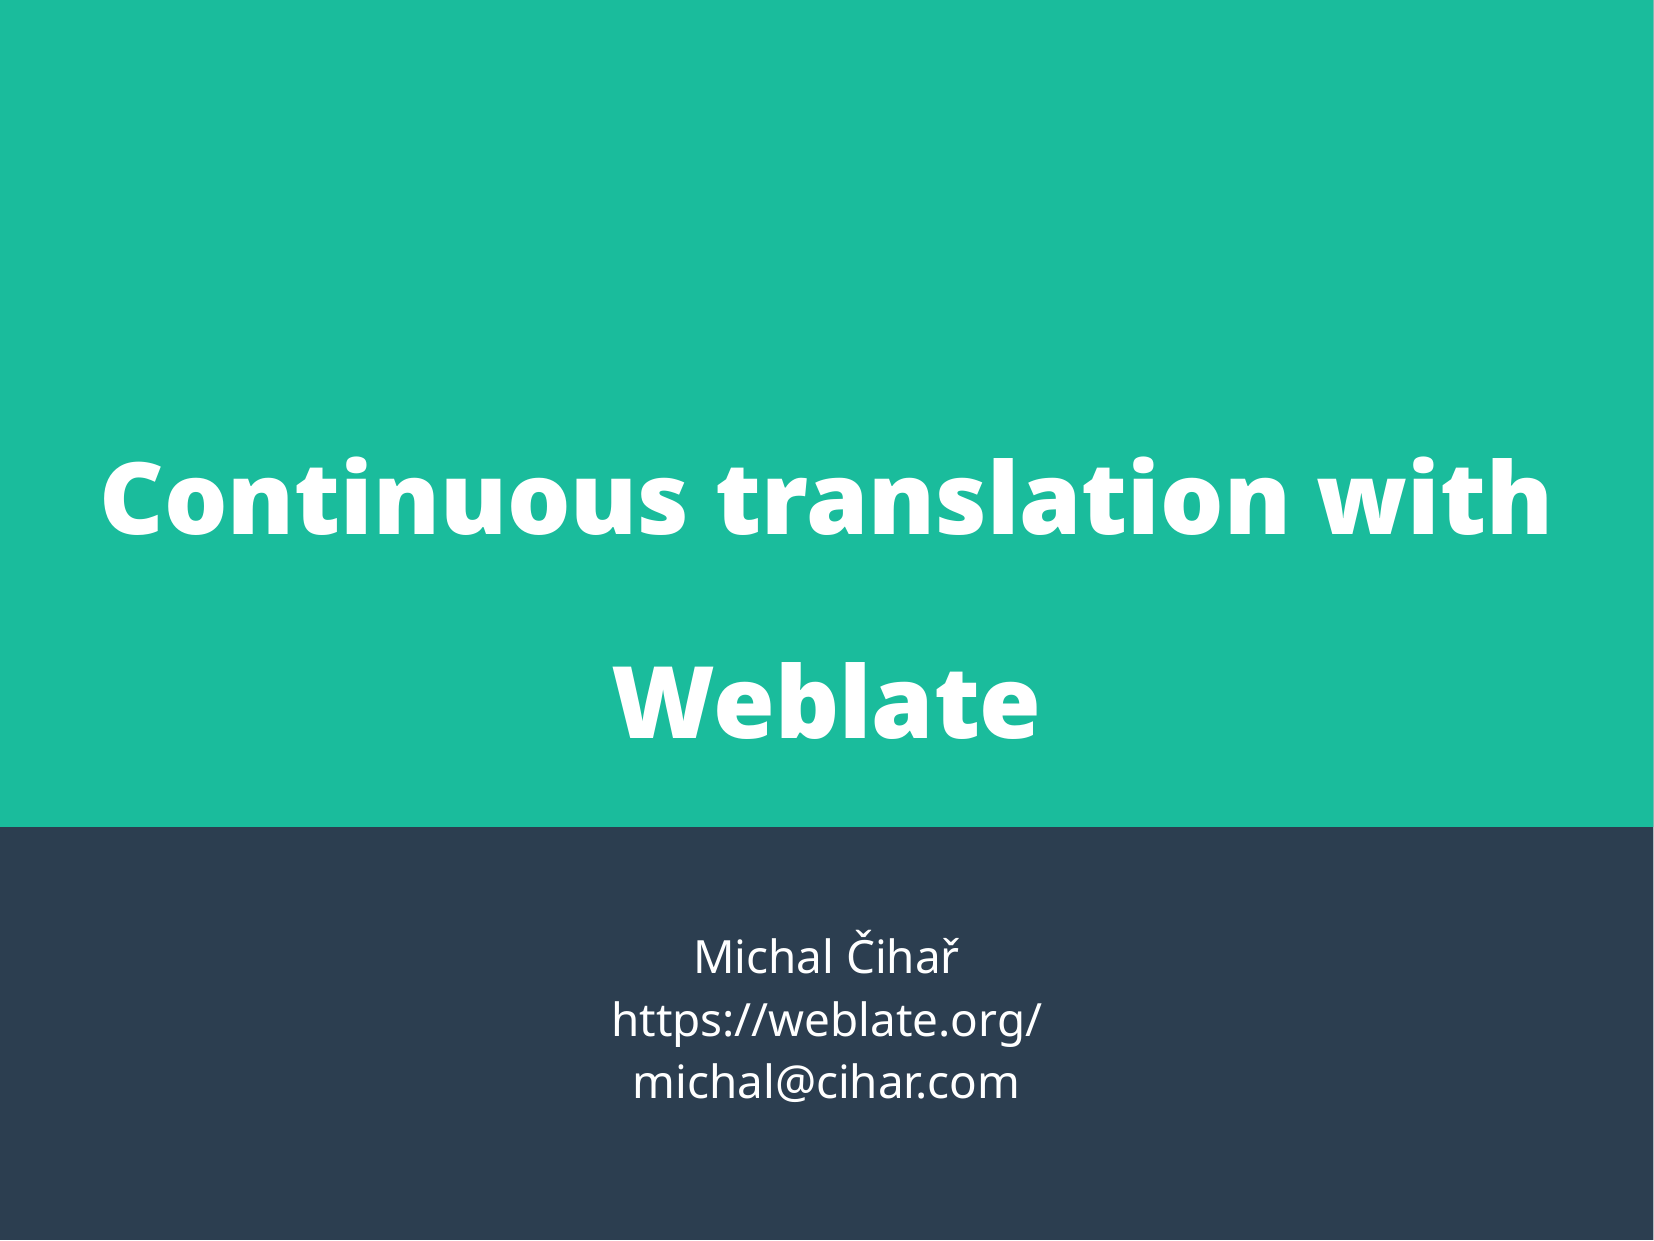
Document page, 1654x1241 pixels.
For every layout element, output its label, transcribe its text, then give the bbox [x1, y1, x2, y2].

title Continuous translation with Weblate [59, 417, 1595, 709]
subtitle Michal Čihař https://weblate.org/ michal@cihar.com [59, 856, 1595, 1182]
